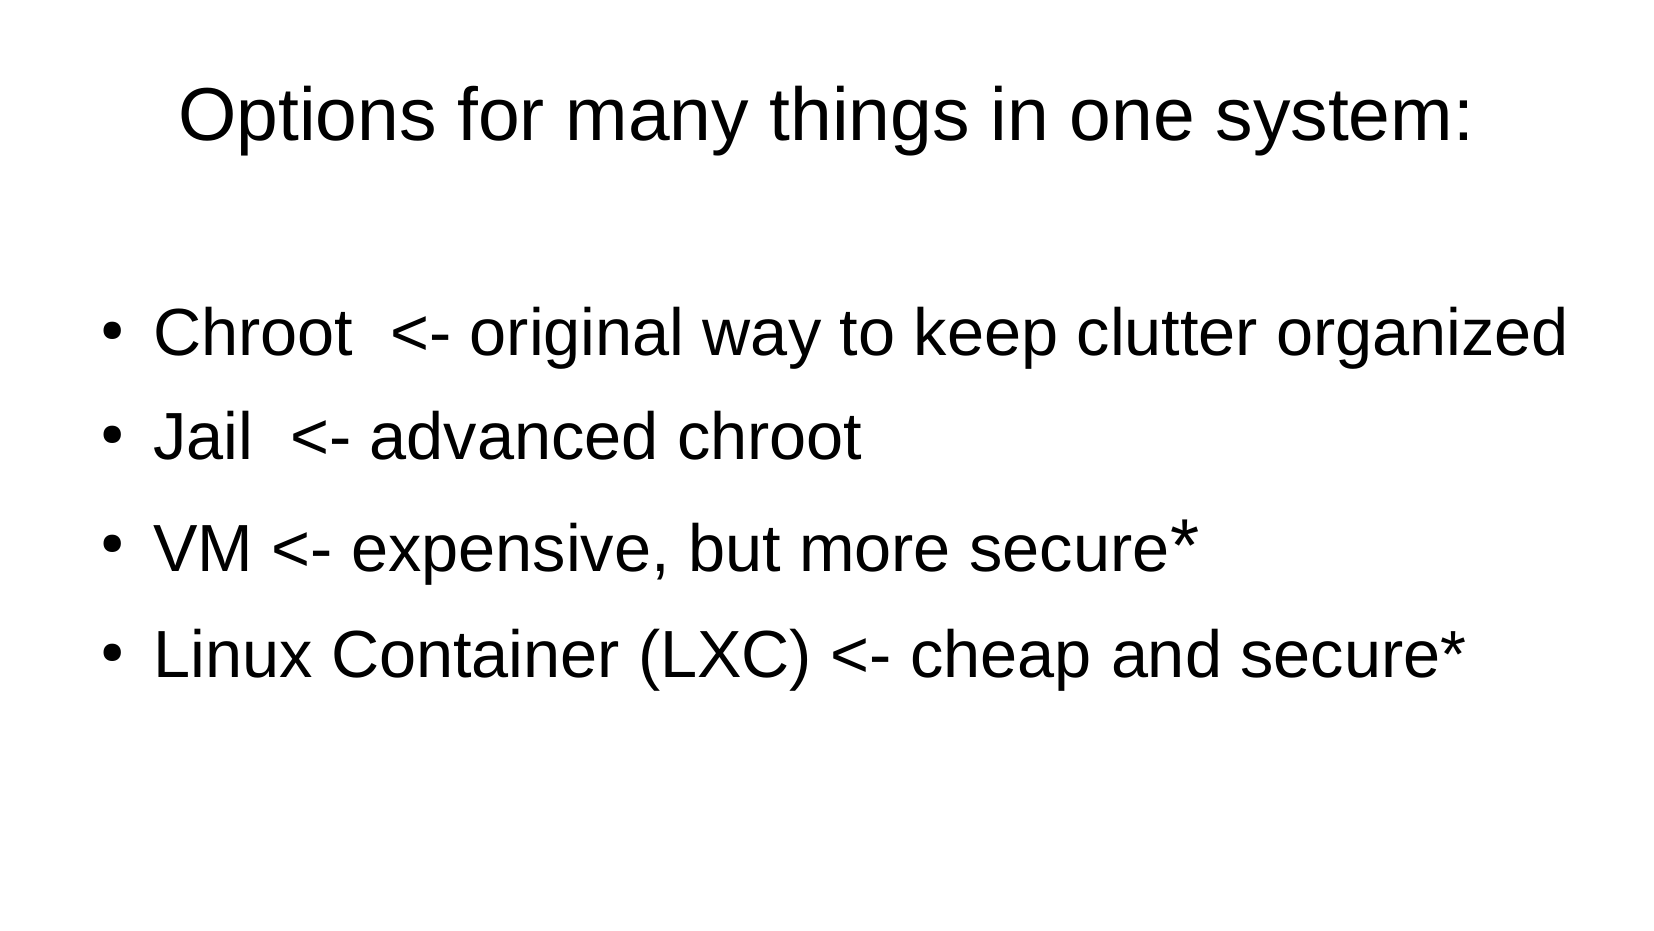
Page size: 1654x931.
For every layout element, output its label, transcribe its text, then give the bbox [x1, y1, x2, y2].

list Chroot <- original way to keep clutter organized Jail <- advanced chroot VM <- expensive, but more secure* Linux Container (LXC) <- cheap and secure* [82, 295, 1571, 758]
title Options for many things in one system: [82, 37, 1571, 193]
